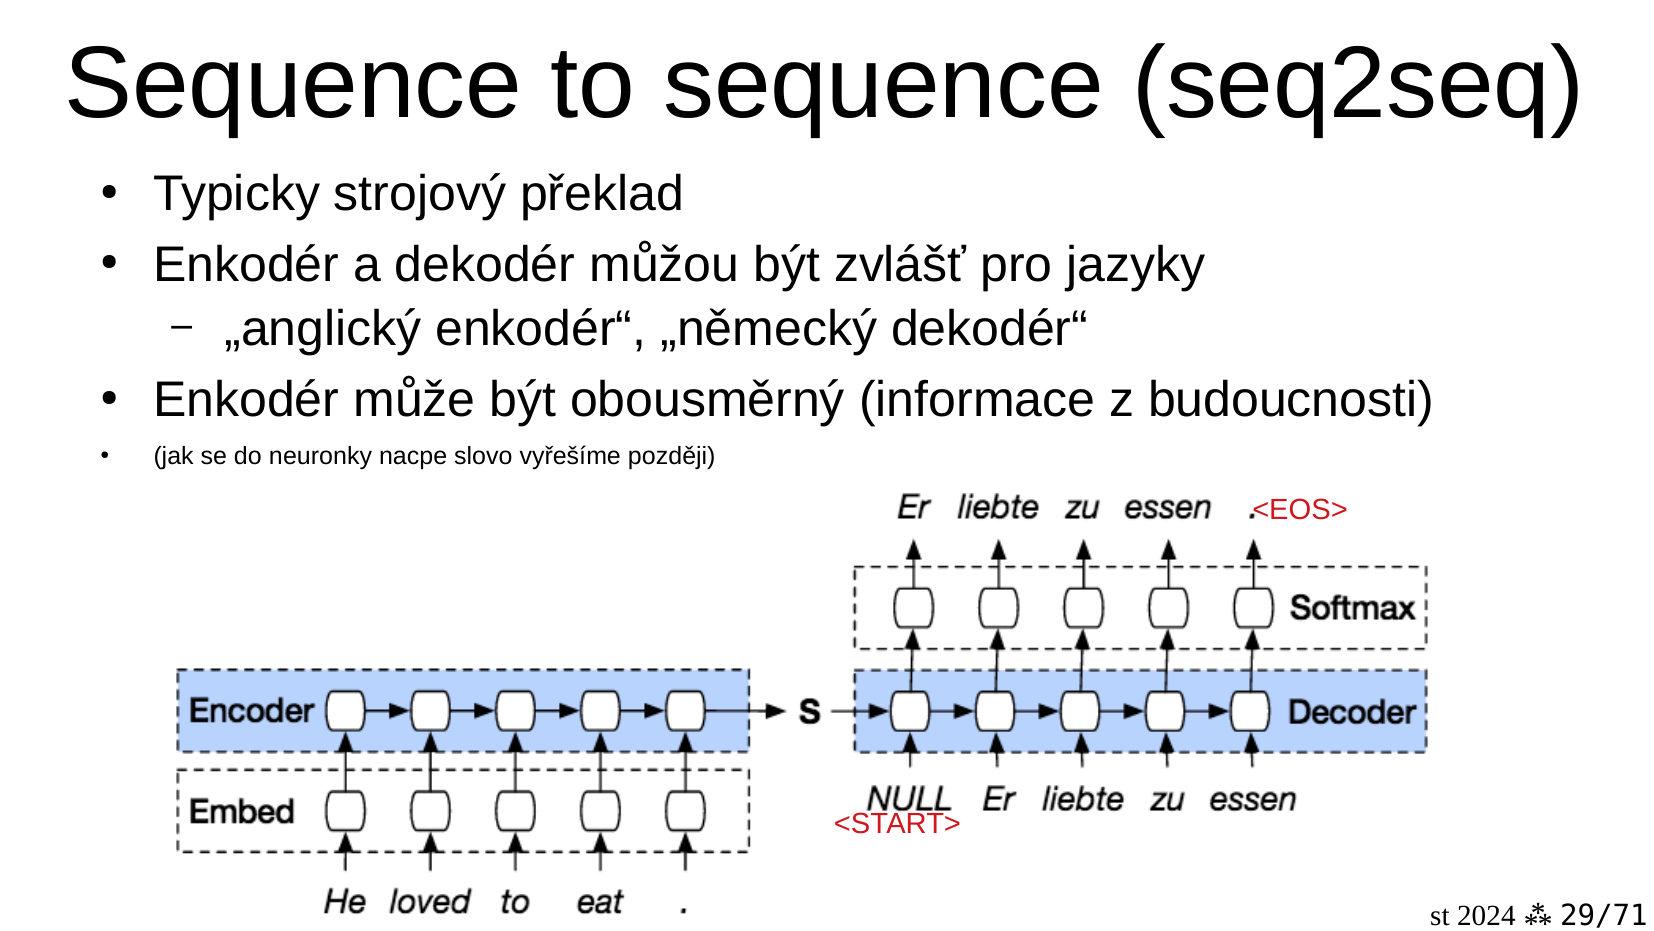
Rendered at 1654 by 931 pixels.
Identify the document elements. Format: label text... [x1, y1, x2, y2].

text_box <START> [819, 799, 977, 848]
picture [172, 765, 1431, 931]
list Typicky strojový překlad Enkodér a dekodér můžou být zvlášť pro jazyky „anglický enkodér“, „německý dekodér“ Enkodér může být obousměrný (informace z budoucnosti) (jak se do neuronky nacpe slovo vyřešíme později) [82, 165, 1571, 765]
title Sequence to sequence (seq2seq) [37, 13, 1613, 151]
text_box <EOS> [1237, 485, 1363, 533]
